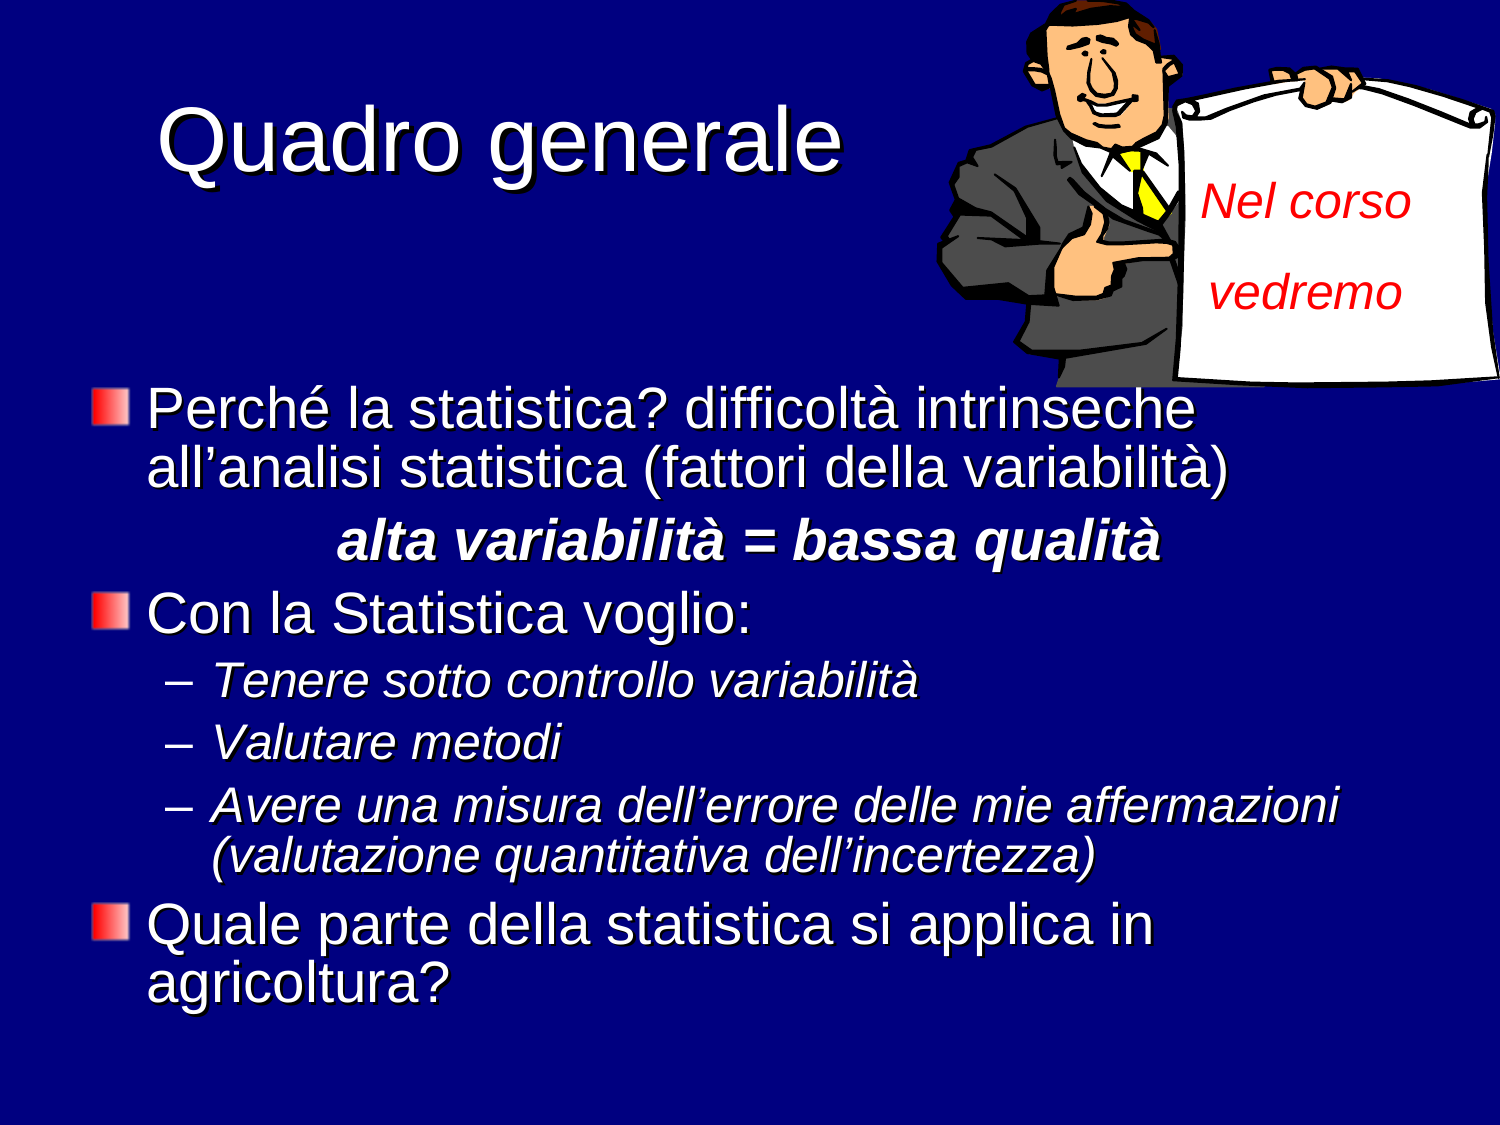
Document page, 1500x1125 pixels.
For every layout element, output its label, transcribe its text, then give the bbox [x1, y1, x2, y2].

text_box [937, 0, 1500, 388]
list Perché la statistica? difficoltà intrinseche all’analisi statistica (fattori della variabilità) alta variabilità = bassa qualità Con la Statistica voglio: Tenere sotto controllo variabilità Valutare metodi Avere una misura dell’errore delle mie affermazioni (valutazione quantitativa dell’incertezza) Quale parte della statistica si applica in agricoltura? [75, 374, 1426, 1118]
title Quadro generale [74, 45, 928, 234]
text_box Nel corso vedremo [1112, 160, 1500, 328]
